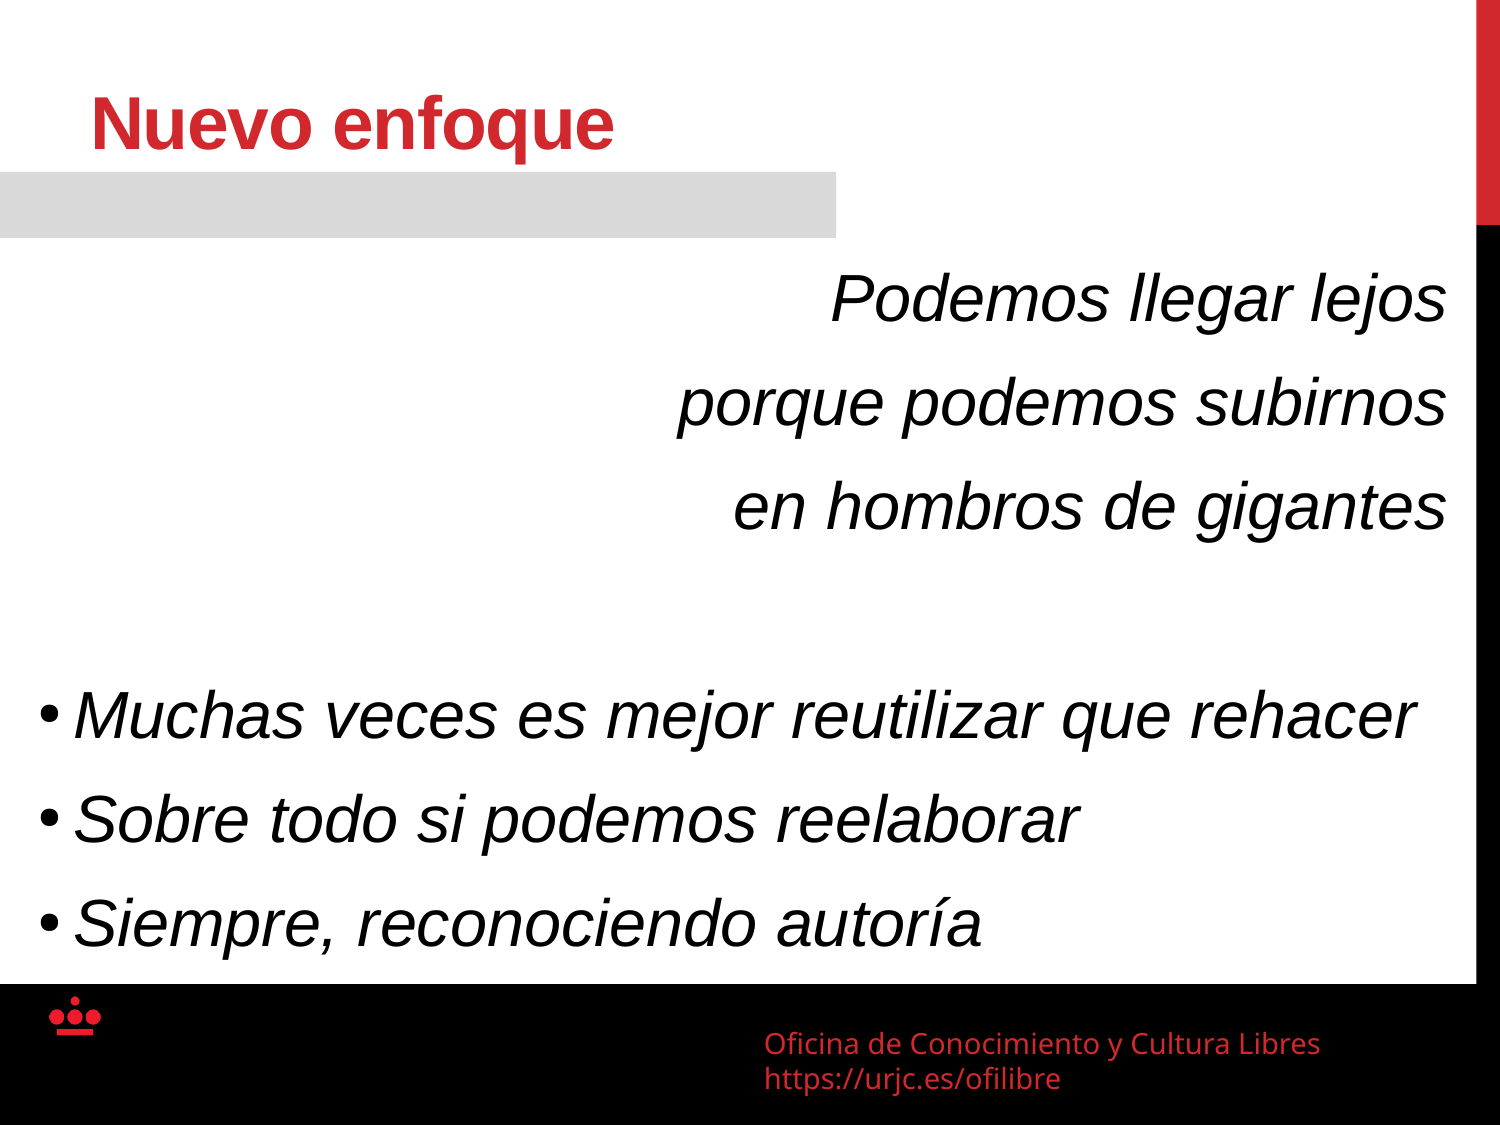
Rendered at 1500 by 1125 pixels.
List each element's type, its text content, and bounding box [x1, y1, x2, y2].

title [75, 172, 1026, 250]
text_box [0, 984, 1500, 1125]
picture [49, 996, 346, 1111]
text_box Nuevo enfoque [0, 24, 1326, 172]
text_box Oficina de Conocimiento y Cultura Libres https://urjc.es/ofilibre [748, 1017, 1500, 1125]
text_box [0, 171, 837, 238]
text_box Podemos llegar lejos porque podemos subirnos en hombros de gigantes Muchas veces es mejor reutilizar que rehacer Sobre todo si podemos reelaborar Siempre, reconociendo autoría [23, 253, 1464, 1014]
